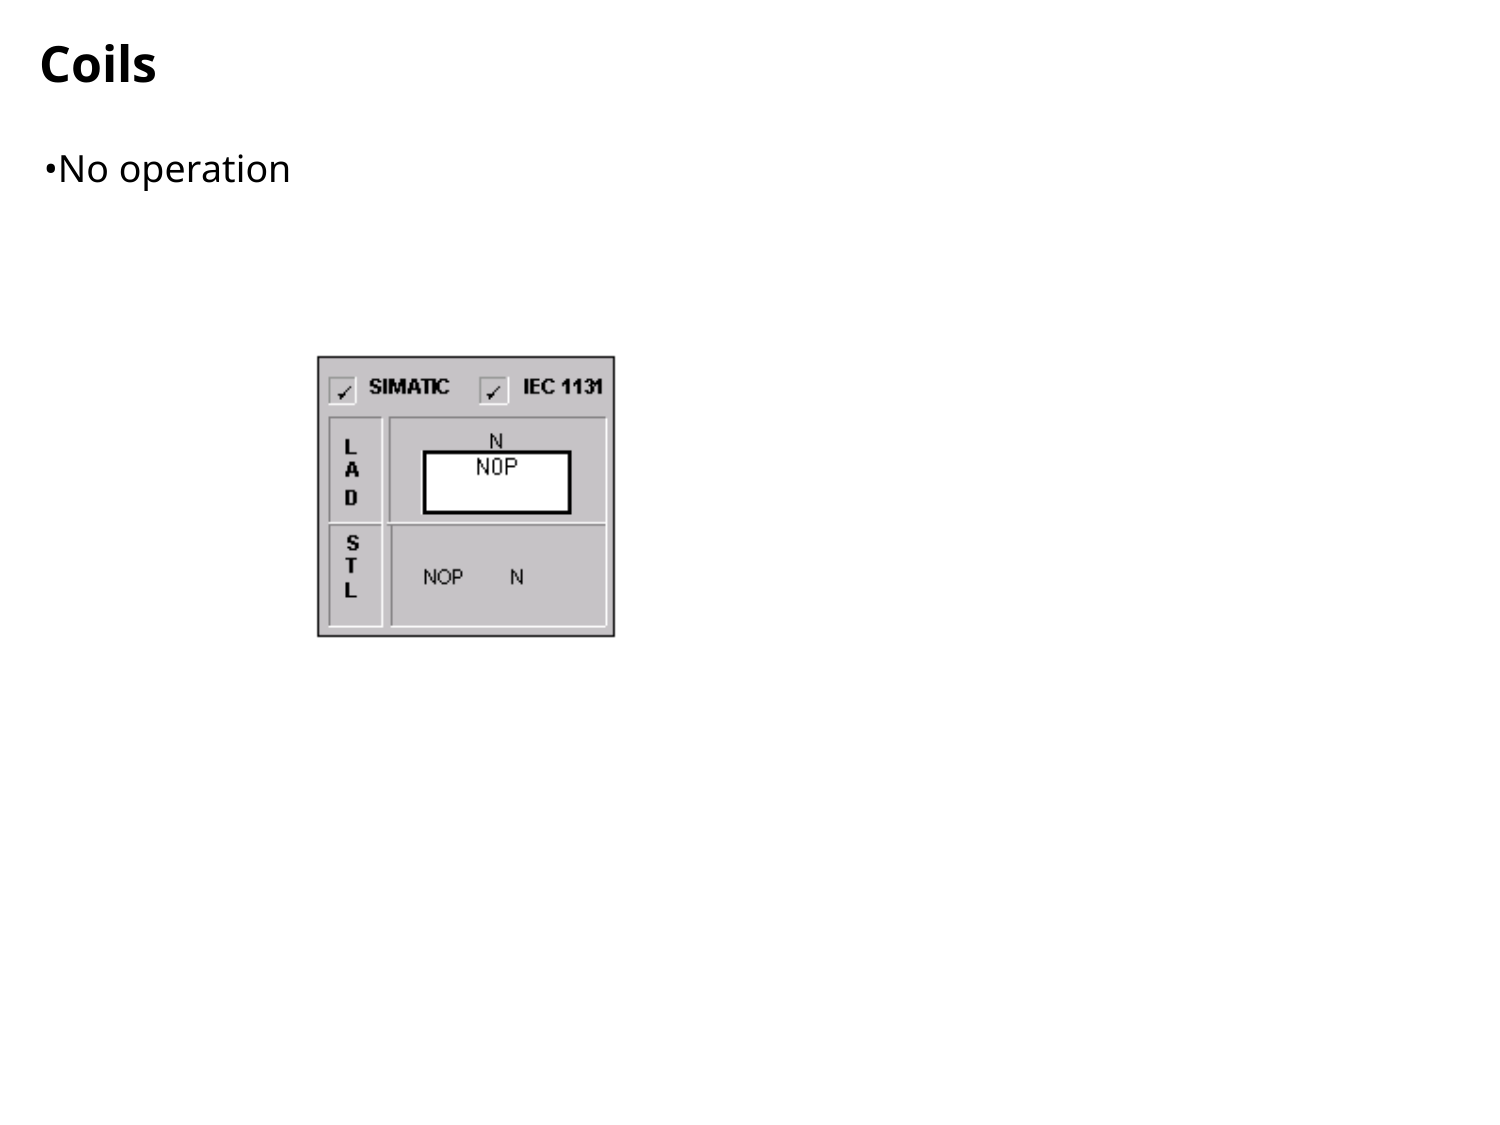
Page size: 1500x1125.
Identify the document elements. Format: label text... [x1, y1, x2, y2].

text_box No operation [29, 137, 307, 198]
picture [312, 349, 621, 645]
text_box Coils [24, 24, 1353, 101]
